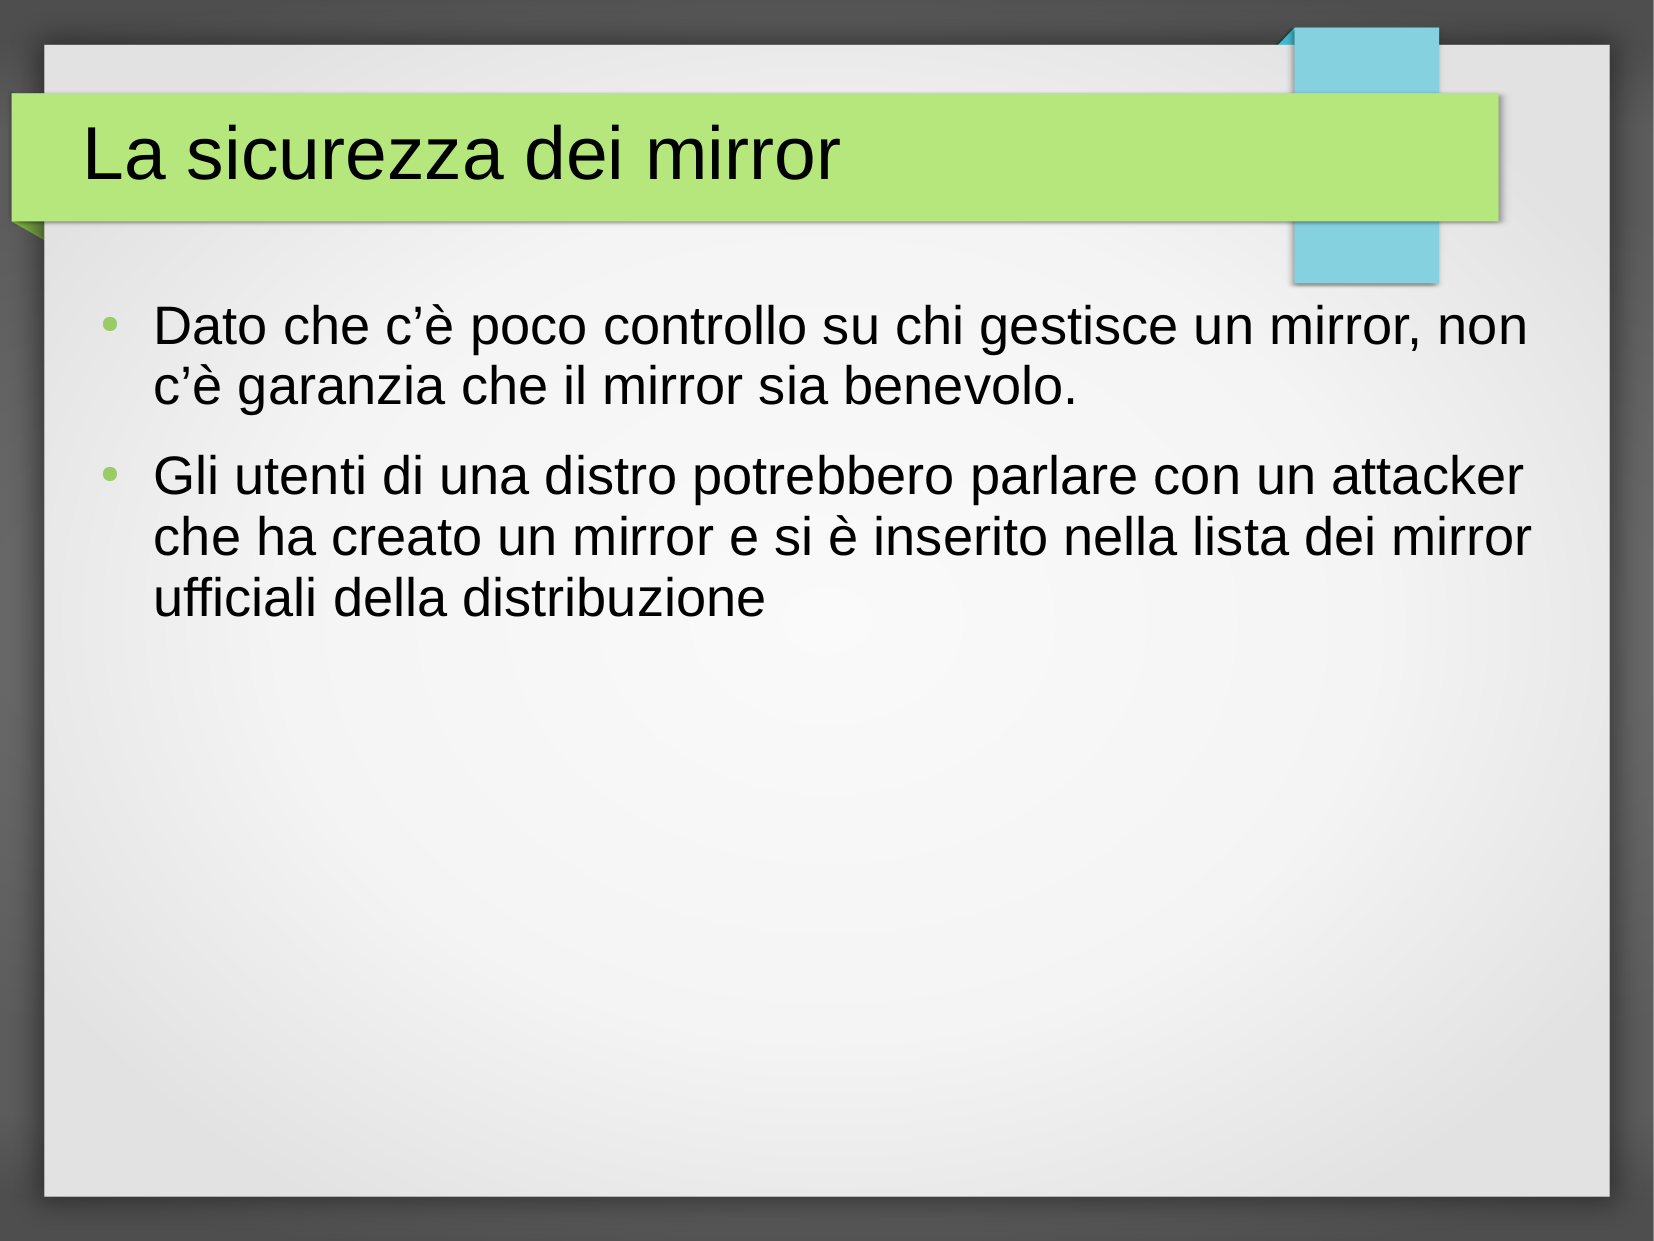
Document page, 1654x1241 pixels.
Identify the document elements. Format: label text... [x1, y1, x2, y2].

picture [0, 0, 1654, 1241]
list Dato che c’è poco controllo su chi gestisce un mirror, non c’è garanzia che il mirror sia benevolo. Gli utenti di una distro potrebbero parlare con un attacker che ha creato un mirror e si è inserito nella lista dei mirror ufficiali della distribuzione [82, 295, 1571, 1015]
title La sicurezza dei mirror [82, 94, 1264, 213]
